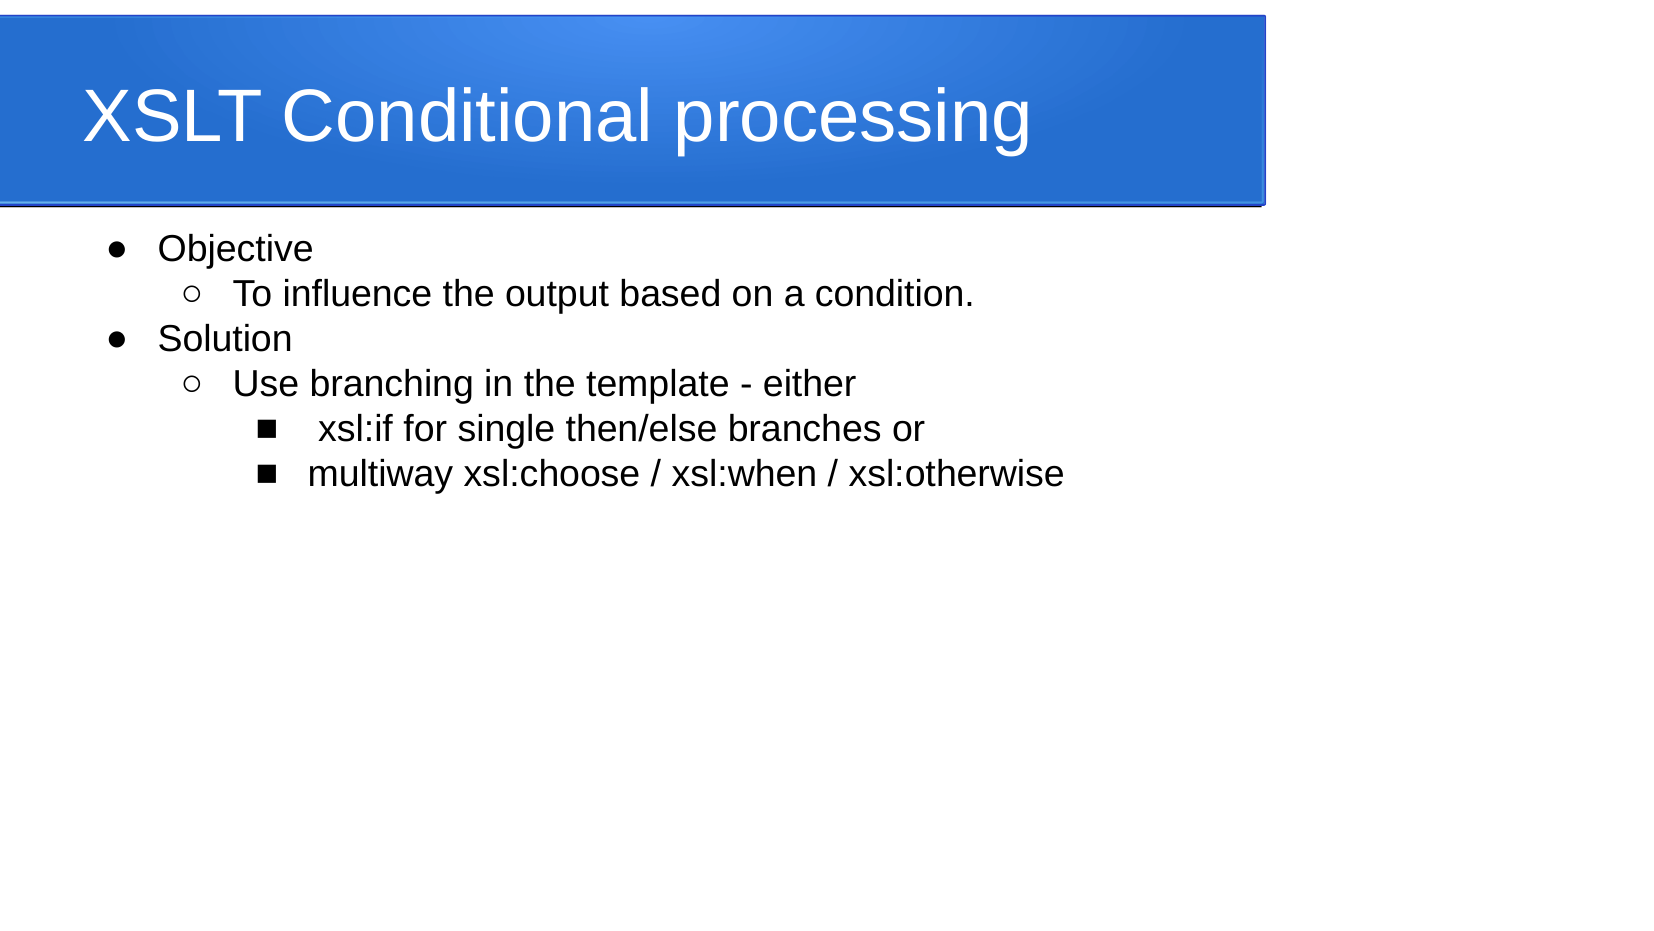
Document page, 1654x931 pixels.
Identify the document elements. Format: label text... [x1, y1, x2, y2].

list Objective To influence the output based on a condition. Solution Use branching in the template - either xsl:if for single then/else branches or multiway xsl:choose / xsl:when / xsl:otherwise [82, 224, 1571, 764]
picture [0, 13, 1269, 211]
title XSLT Conditional processing [82, 35, 1235, 189]
